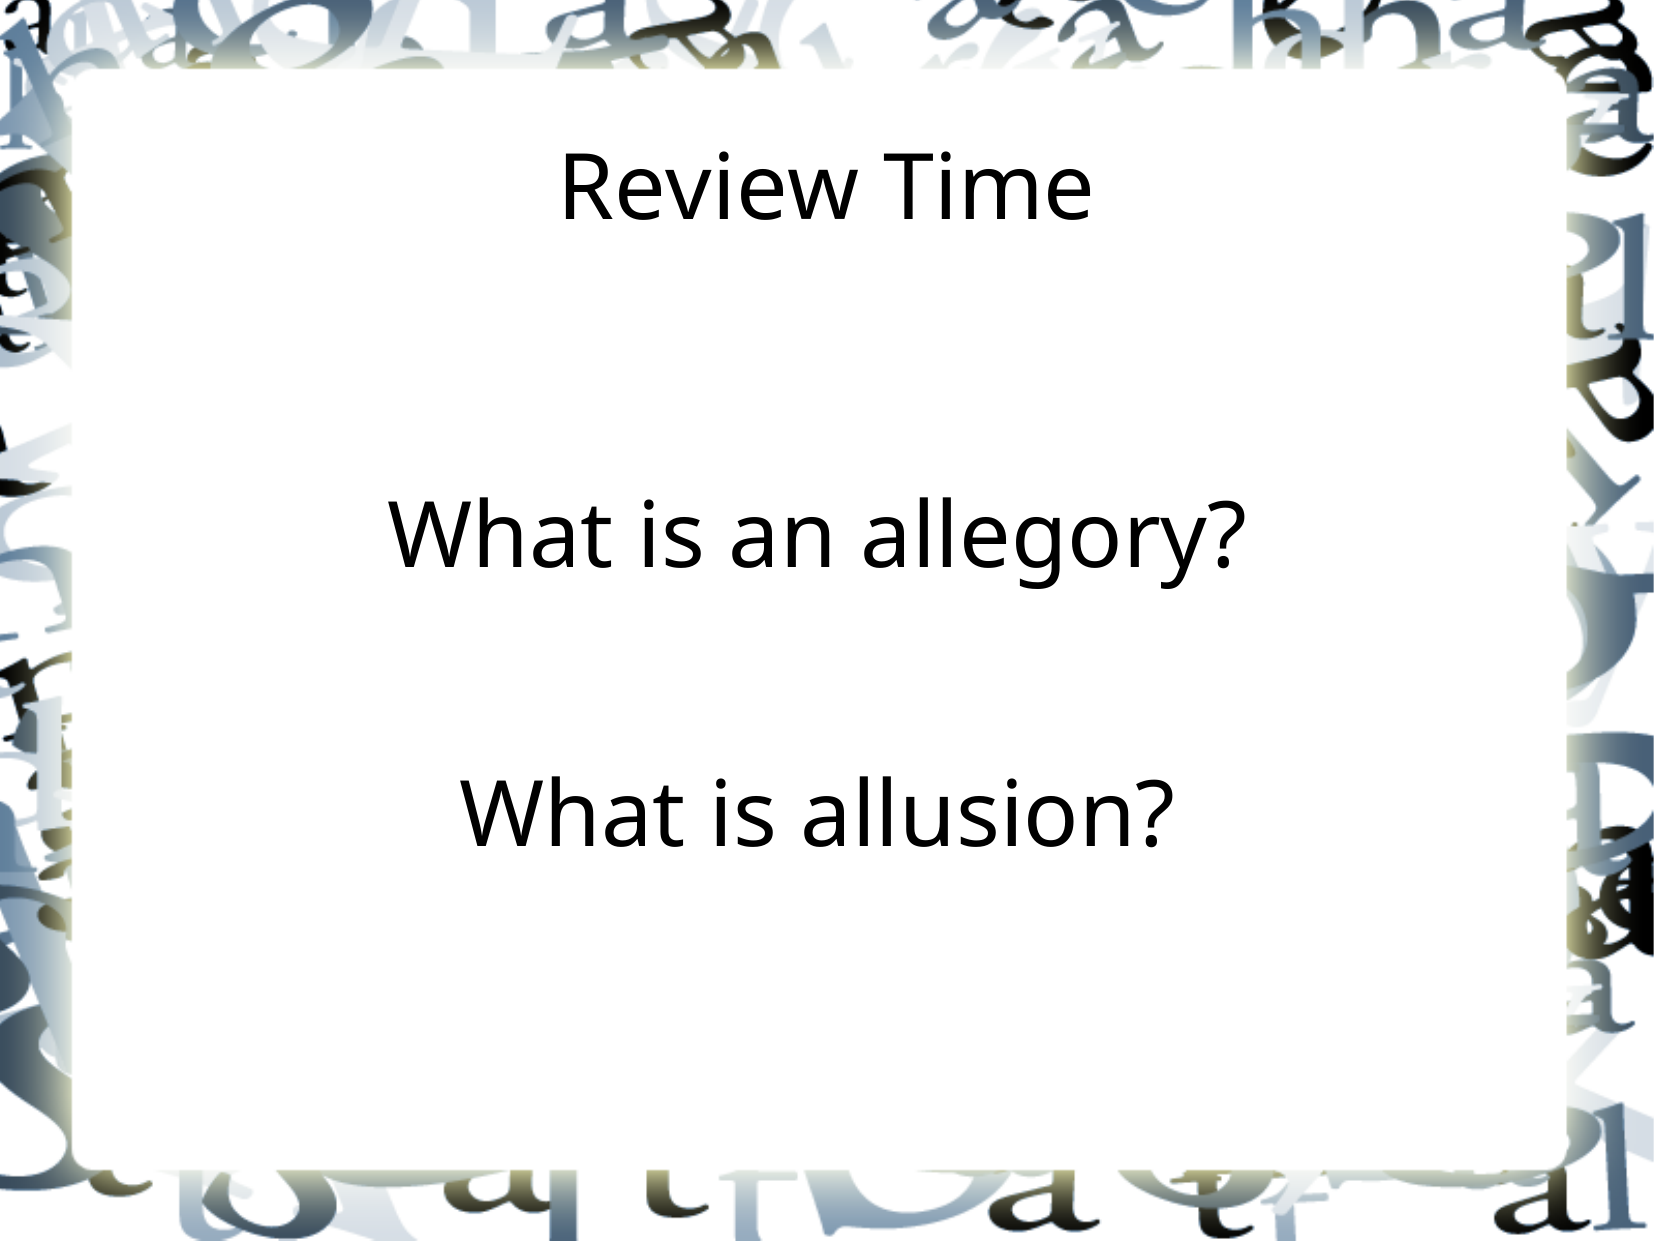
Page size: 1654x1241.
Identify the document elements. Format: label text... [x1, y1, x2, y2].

title Review Time [82, 78, 1571, 287]
subtitle What is an allegory? What is allusion? [106, 321, 1530, 1021]
